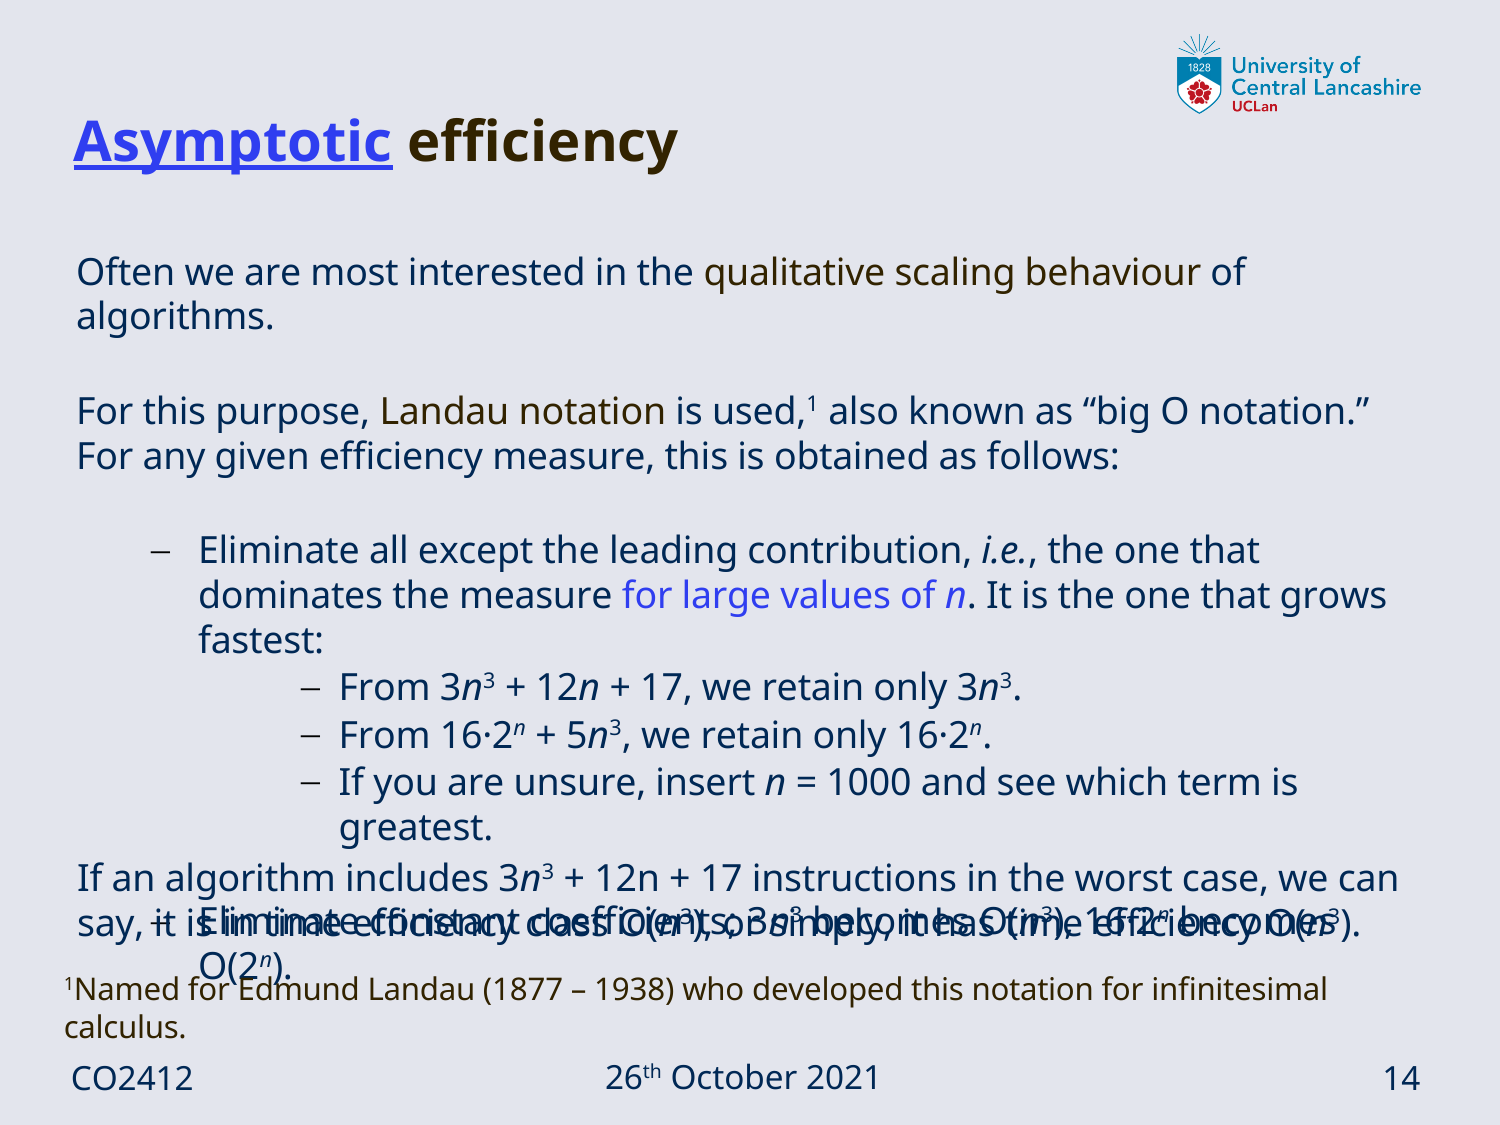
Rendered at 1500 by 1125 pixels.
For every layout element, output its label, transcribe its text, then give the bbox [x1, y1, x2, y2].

picture [1177, 34, 1421, 93]
text_box If an algorithm includes 3n3 + 12n + 17 instructions in the worst case, we can say, it is in time efficiency class O(n3), or simply, it has time efficiency O(n3). [62, 846, 1422, 952]
text_box Often we are most interested in the qualitative scaling behaviour of algorithms. For this purpose, Landau notation is used,1 also known as “big O notation.” For any given efficiency measure, this is obtained as follows: Eliminate all except the leading contribution, i.e., the one that dominates the measure for large values of n. It is the one that grows fastest: From 3n3 + 12n + 17, we retain only 3n3. From 16·2n + 5n3, we retain only 16·2n. If you are unsure, insert n = 1000 and see which term is greatest. Eliminate constant coefficients; 3n3 becomes O(n3), 16·2n becomes O(2n). [59, 240, 1444, 815]
text_box 1Named for Edmund Landau (1877 – 1938) who developed this notation for infinitesimal calculus. [49, 962, 1447, 1015]
title Asymptotic efficiency [58, 93, 1475, 186]
